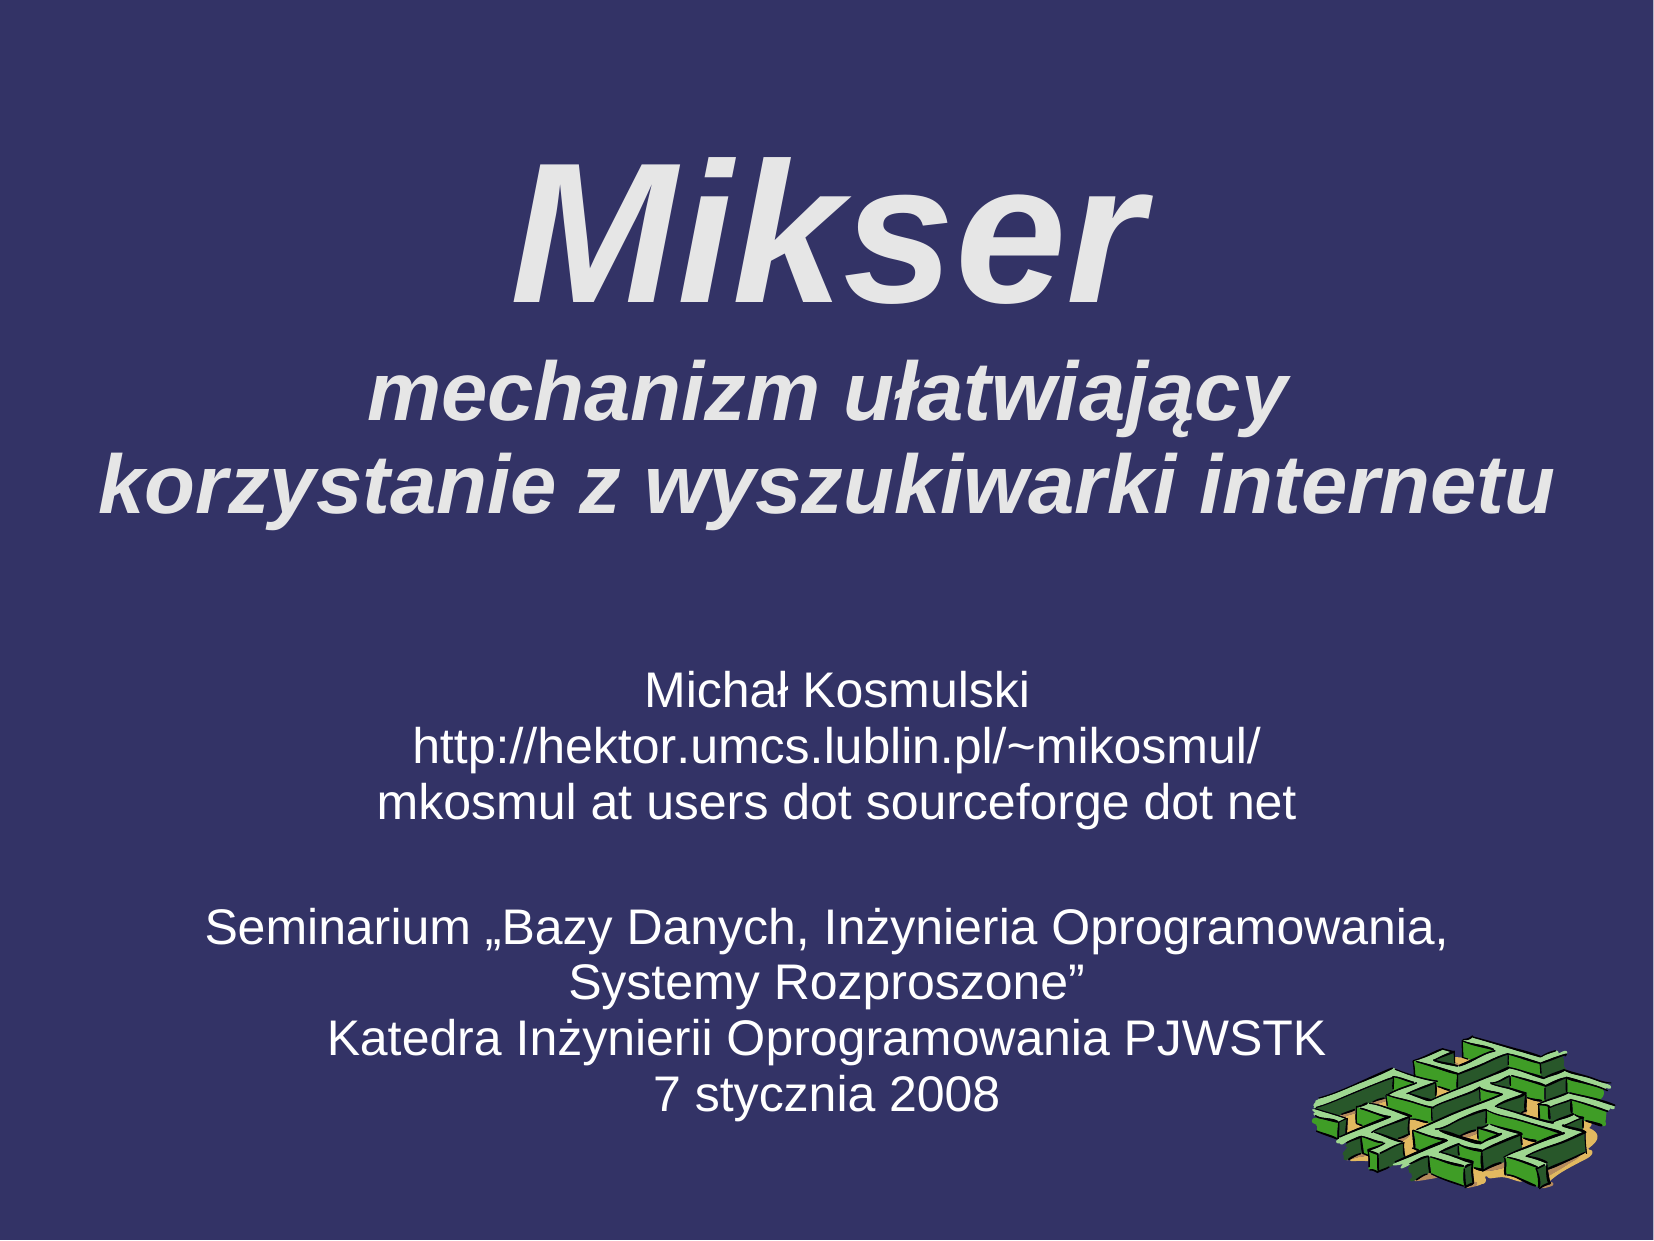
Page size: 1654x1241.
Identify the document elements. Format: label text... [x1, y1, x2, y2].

title Mikser mechanizm ułatwiający korzystanie z wyszukiwarki internetu [98, 121, 1557, 532]
text_box Seminarium „Bazy Danych, Inżynieria Oprogramowania, Systemy Rozproszone” Katedra Inżynierii Oprogramowania PJWSTK 7 stycznia 2008 [157, 898, 1496, 1123]
text_box Michał Kosmulski http://hektor.umcs.lublin.pl/~mikosmul/ mkosmul at users dot sourceforge dot net [376, 662, 1277, 830]
